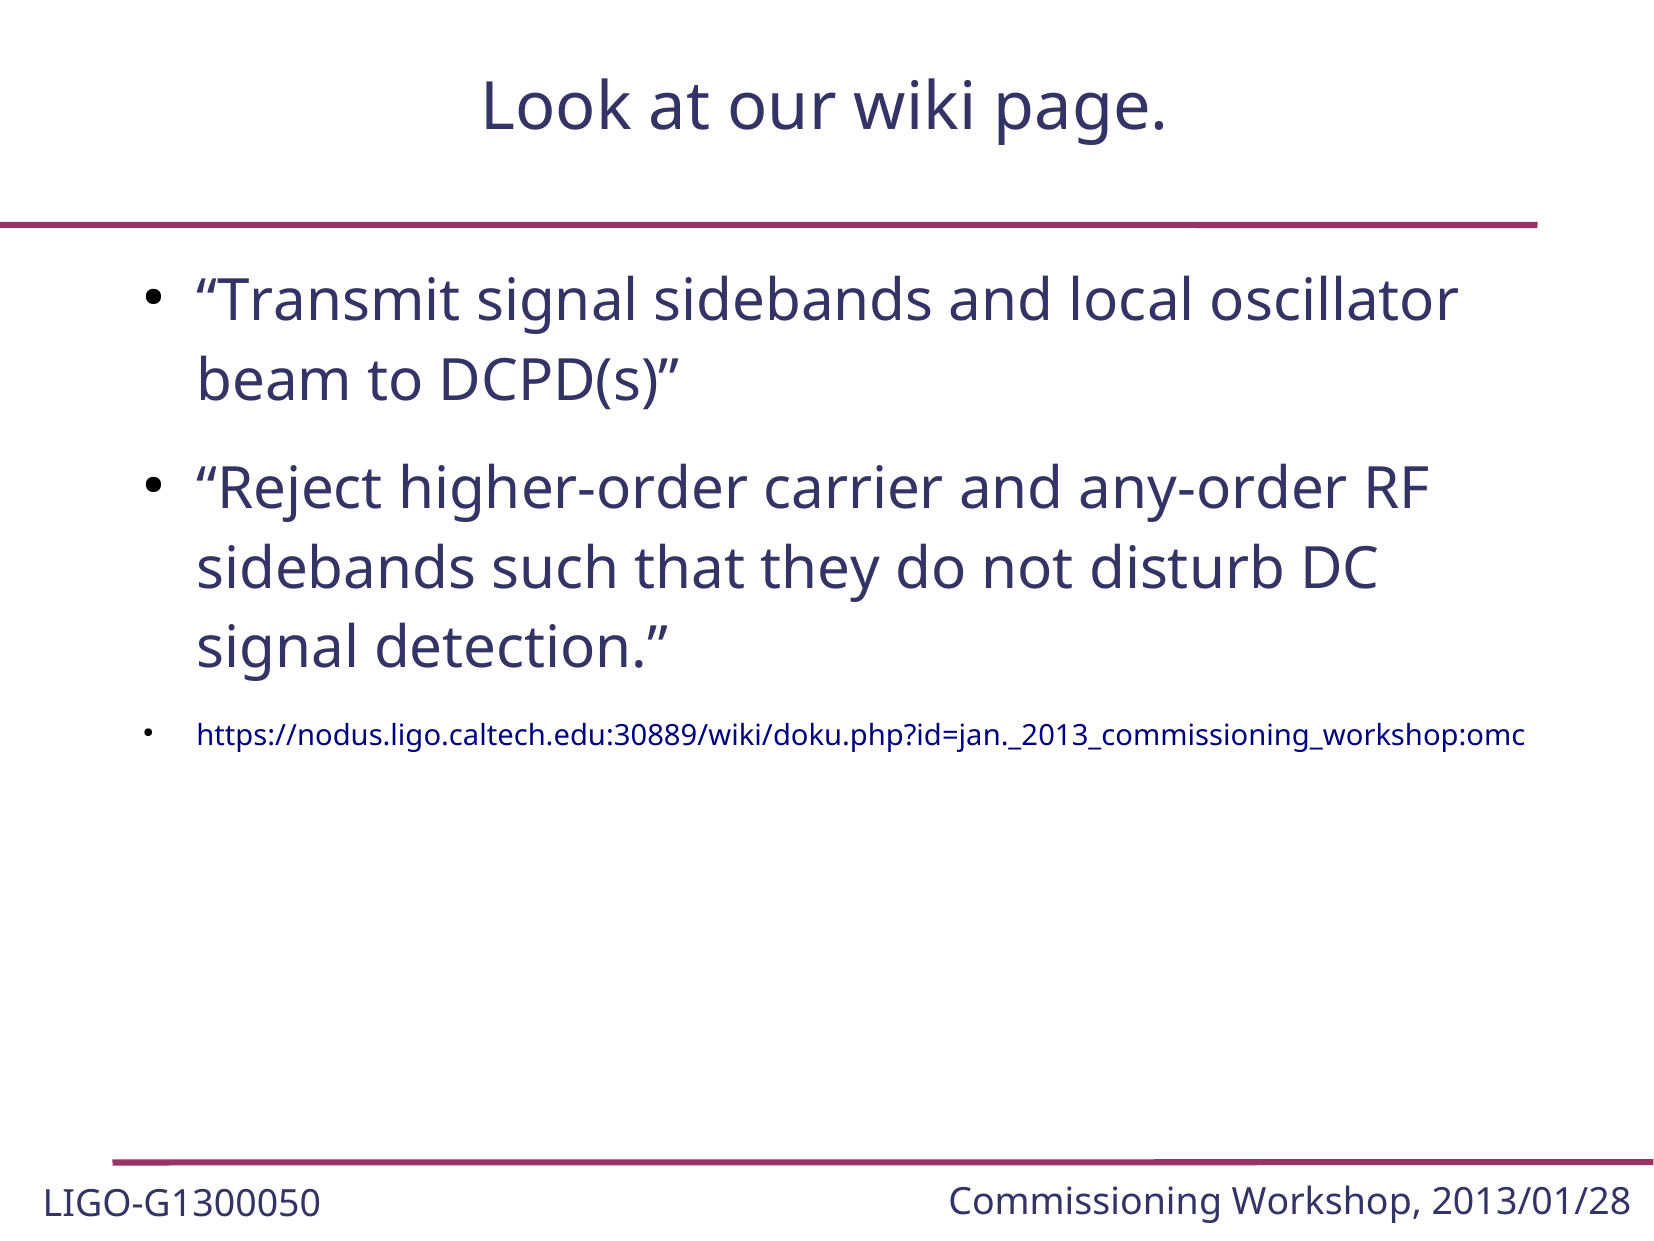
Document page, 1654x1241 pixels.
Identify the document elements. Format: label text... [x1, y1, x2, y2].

list “Transmit signal sidebands and local oscillator beam to DCPD(s)” “Reject higher-order carrier and any-order RF sidebands such that they do not disturb DC signal detection.” https://nodus.ligo.caltech.edu:30889/wiki/doku.php?id=jan._2013_commissioning_workshop:omc [125, 258, 1538, 978]
title Look at our wiki page. [187, 0, 1463, 208]
